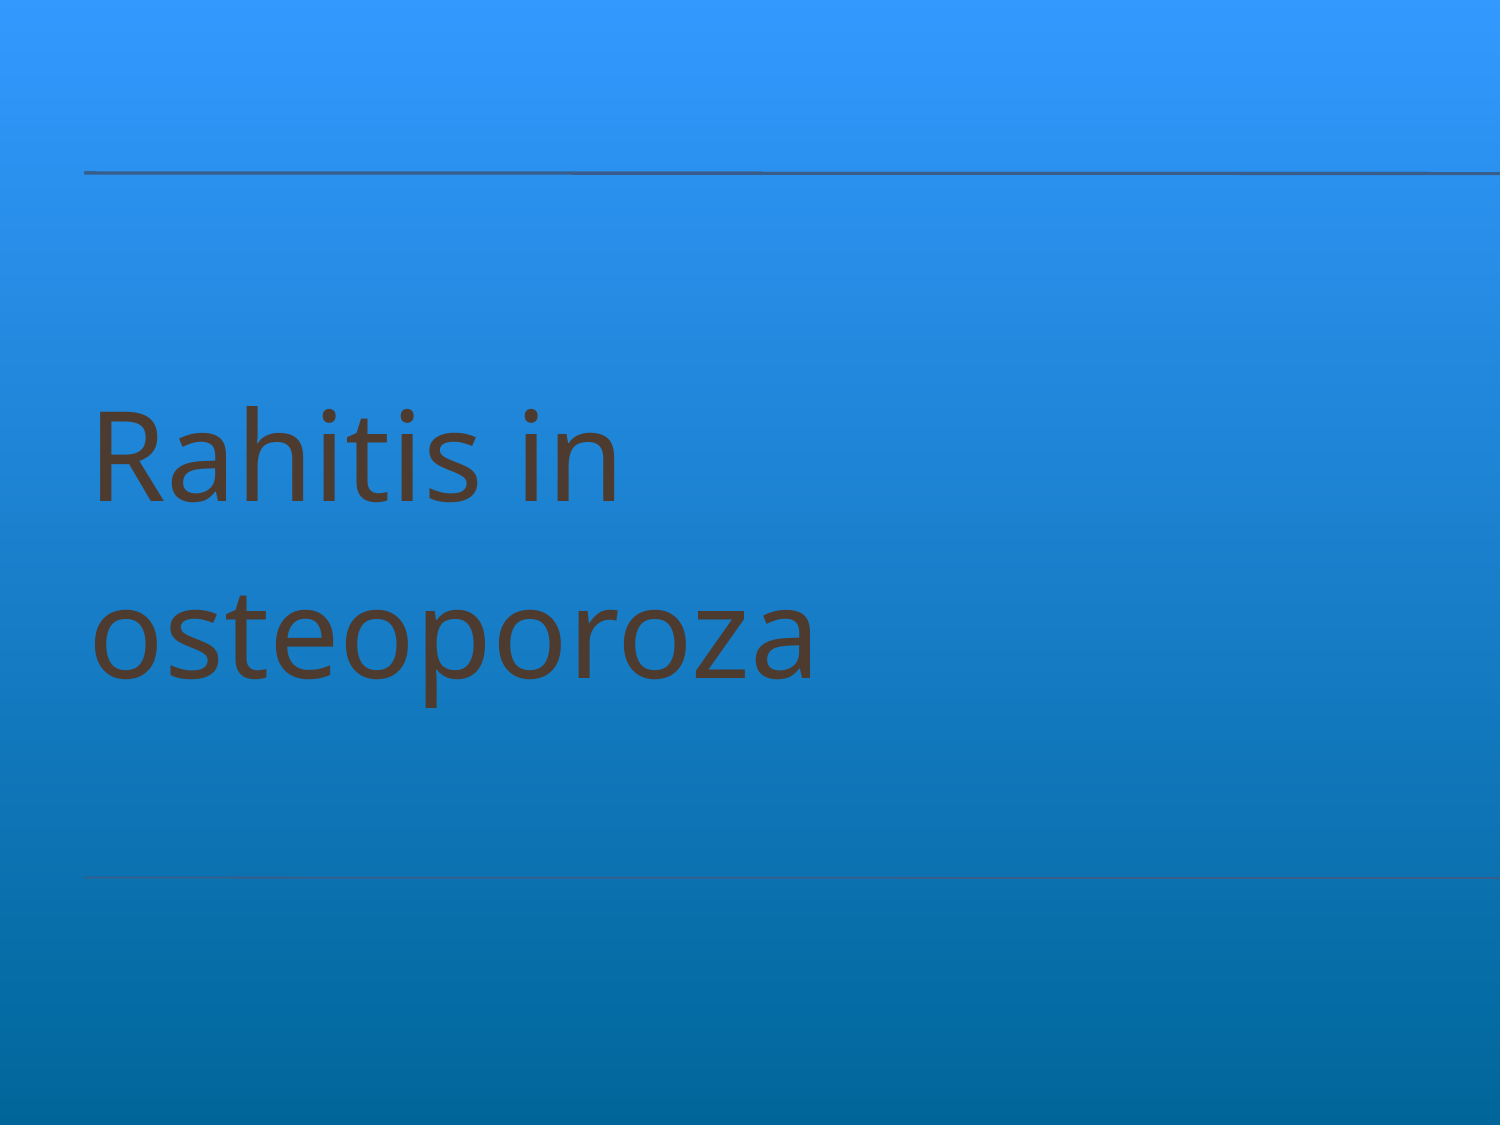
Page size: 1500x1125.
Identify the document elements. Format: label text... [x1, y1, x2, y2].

title Rahitis in osteoporoza [88, 349, 1364, 798]
